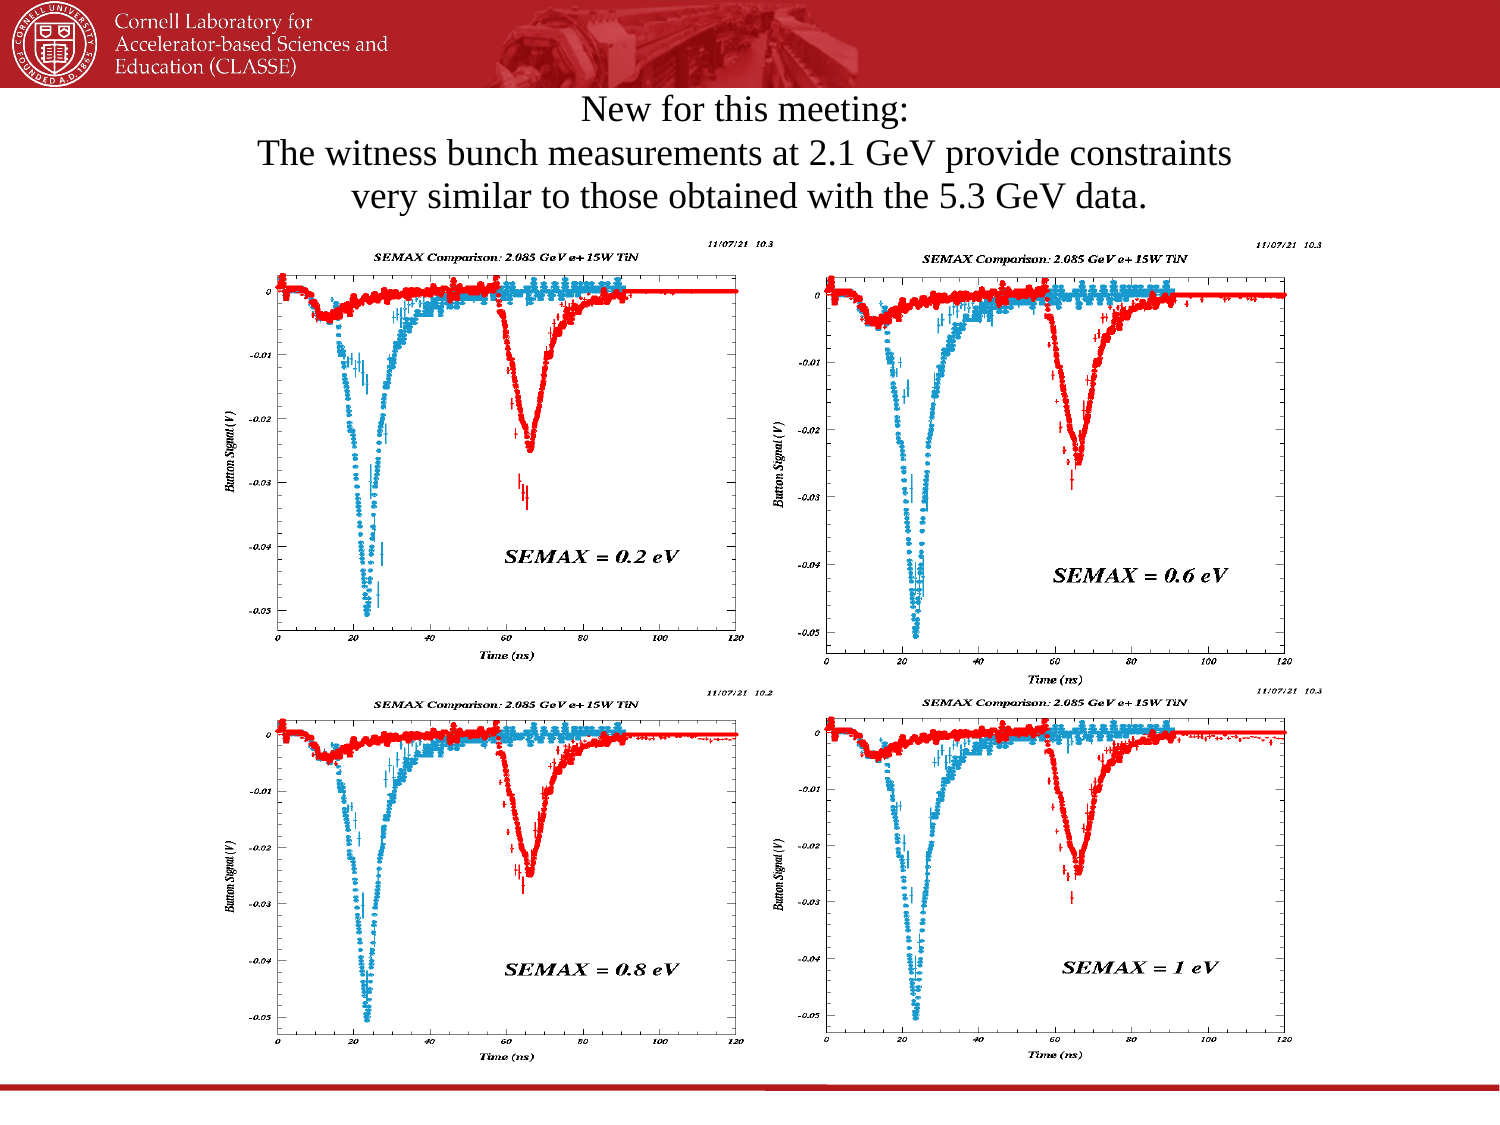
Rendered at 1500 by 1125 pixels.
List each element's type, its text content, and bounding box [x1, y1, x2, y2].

picture [225, 239, 1322, 1066]
text_box New for this meeting: The witness bunch measurements at 2.1 GeV provide constraints very similar to those obtained with the 5.3 GeV data. [0, 75, 1500, 228]
picture [0, 0, 1065, 75]
